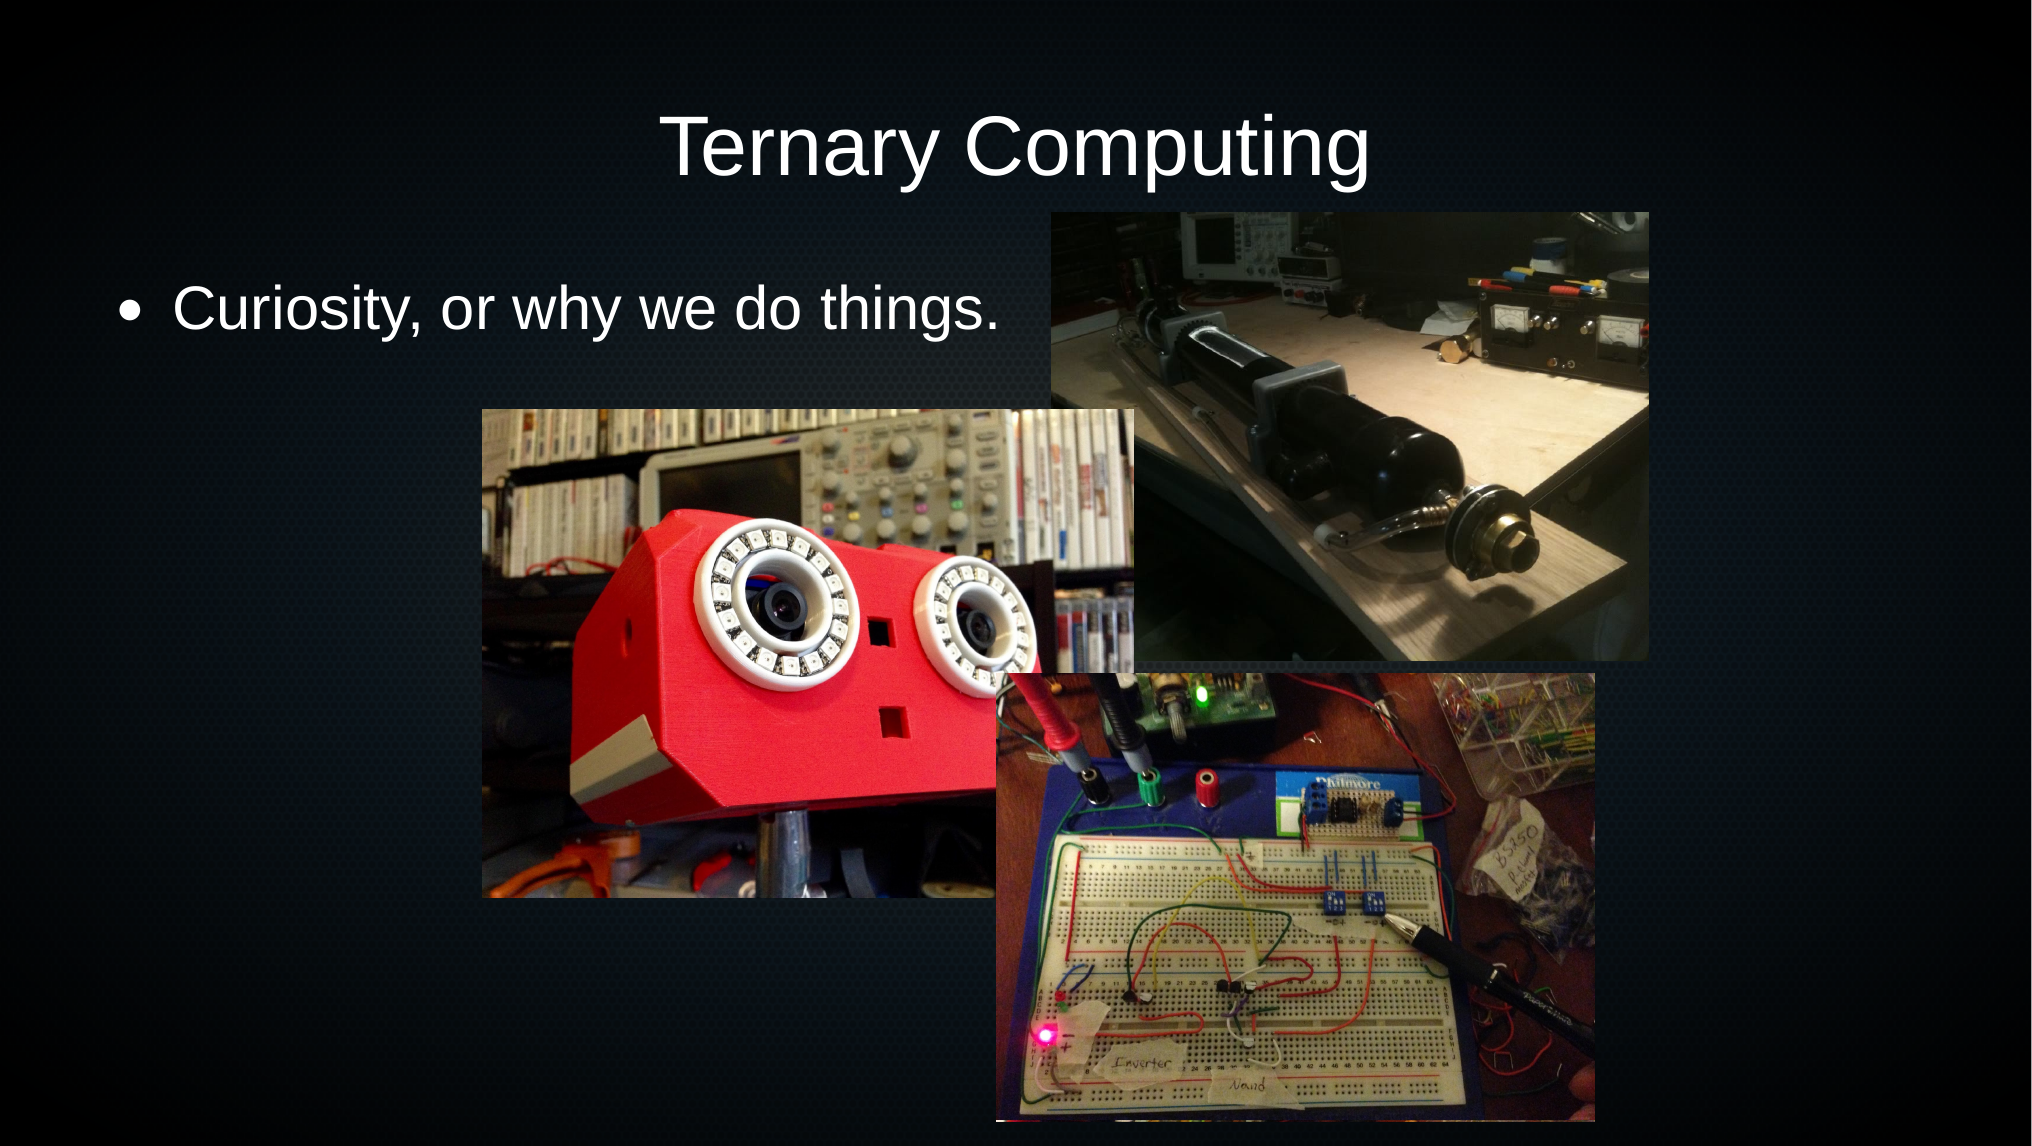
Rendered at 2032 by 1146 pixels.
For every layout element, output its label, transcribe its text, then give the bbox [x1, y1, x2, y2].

picture [0, 0, 2032, 1146]
text_box Curiosity, or why we do things. [101, 268, 1051, 367]
text_box Ternary Computing [101, 45, 1930, 237]
